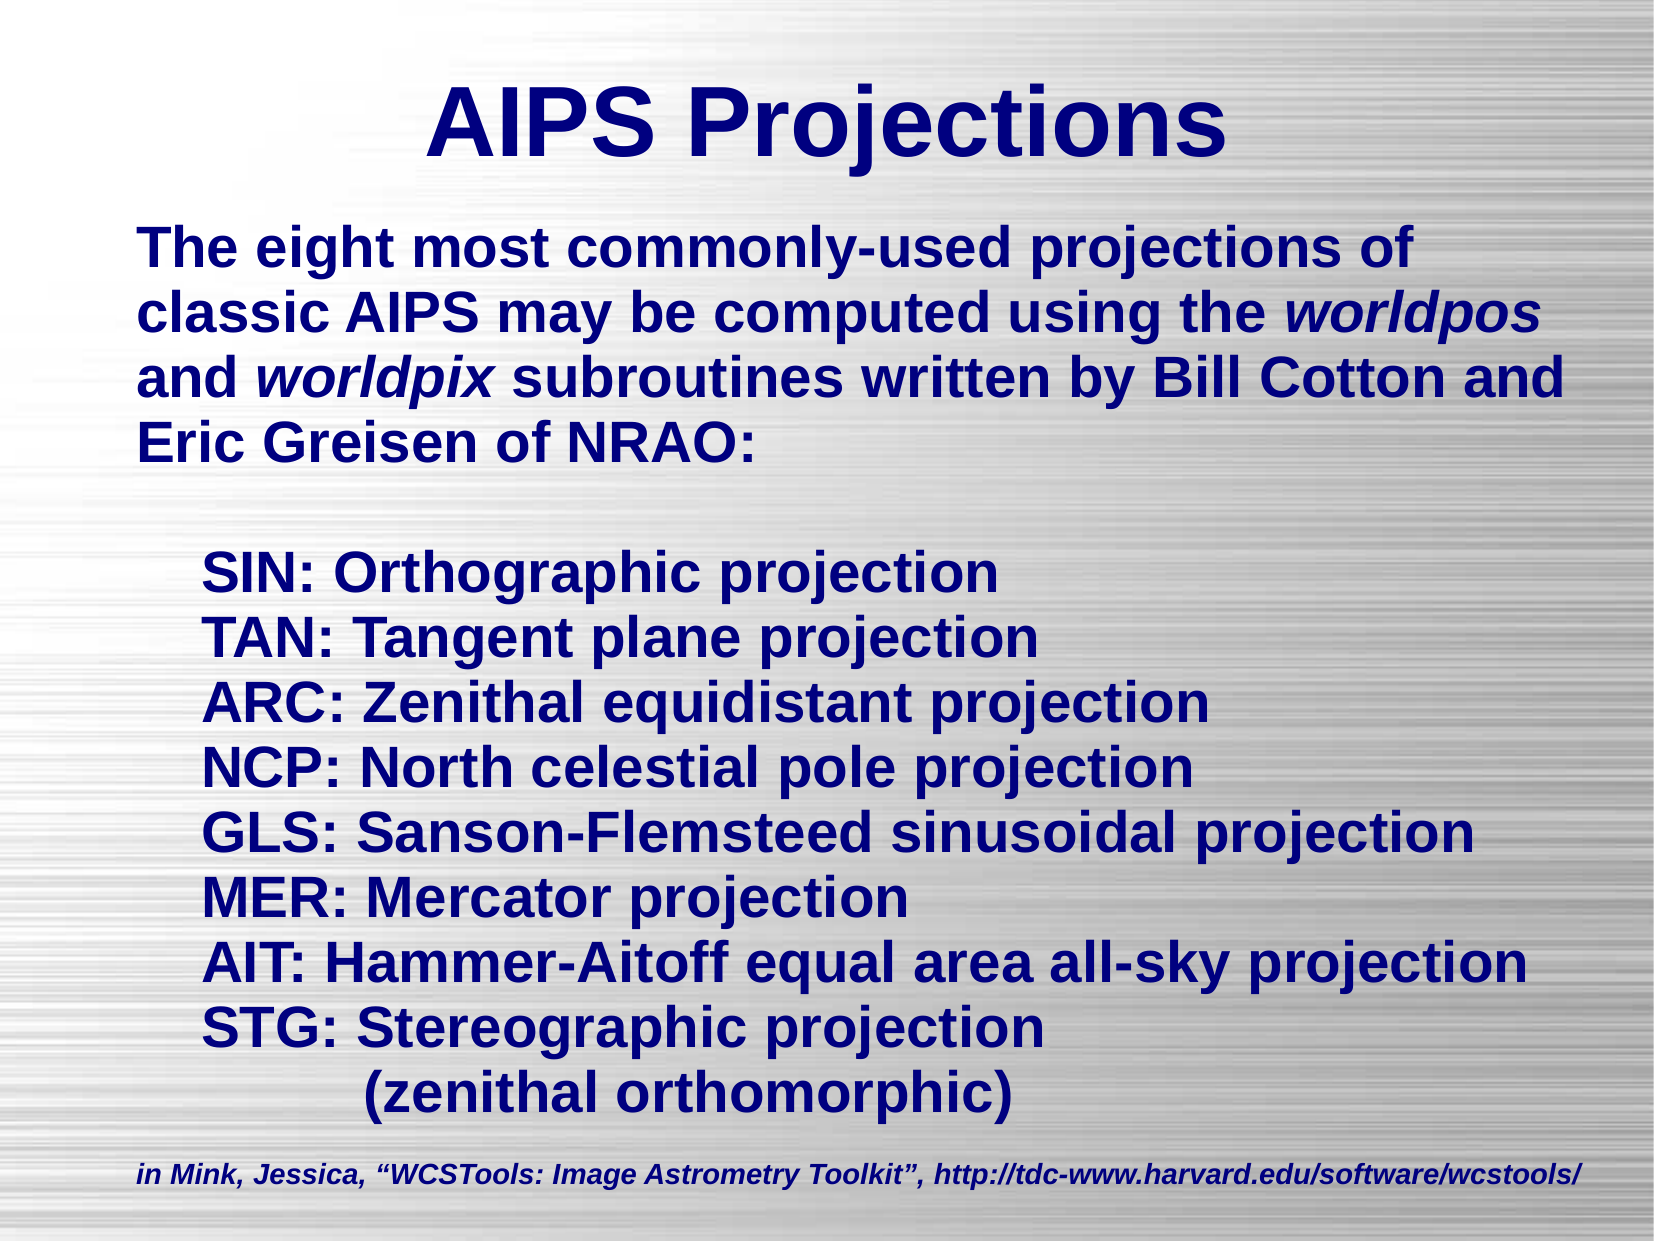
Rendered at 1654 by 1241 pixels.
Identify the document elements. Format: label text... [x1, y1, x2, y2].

text_box The eight most commonly-used projections of classic AIPS may be computed using the worldpos and worldpix subroutines written by Bill Cotton and Eric Greisen of NRAO: SIN: Orthographic projection TAN: Tangent plane projection ARC: Zenithal equidistant projection NCP: North celestial pole projection GLS: Sanson-Flemsteed sinusoidal projection MER: Mercator projection AIT: Hammer-Aitoff equal area all-sky projection STG: Stereographic projection (zenithal orthomorphic) in Mink, Jessica, “WCSTools: Image Astrometry Toolkit”, http://tdc-www.harvard.edu/software/wcstools/ [121, 207, 1628, 1220]
text_box AIPS Projections [29, 58, 1625, 186]
picture [0, 0, 1654, 1241]
